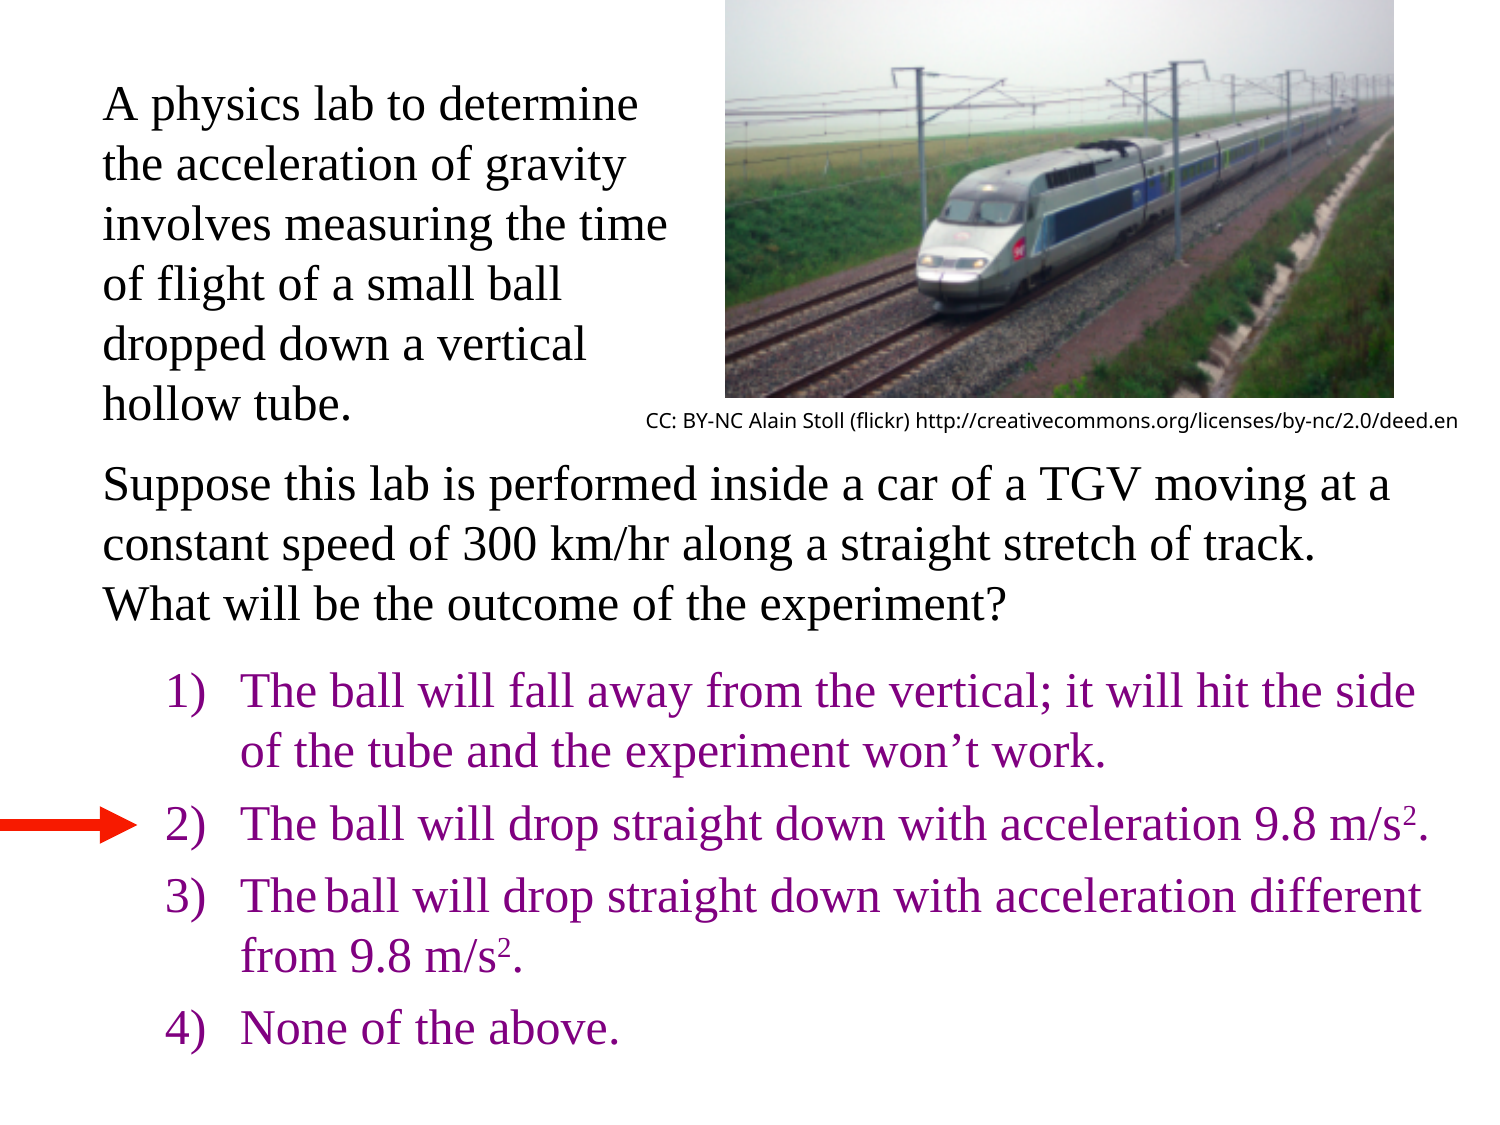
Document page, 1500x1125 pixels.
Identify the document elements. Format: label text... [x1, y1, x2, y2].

text_box The ball will fall away from the vertical; it will hit the side of the tube and the experiment won’t work. The ball will drop straight down with acceleration 9.8 m/s2. The ball will drop straight down with acceleration different from 9.8 m/s2. None of the above. [149, 650, 1476, 1063]
text_box A physics lab to determine the acceleration of gravity involves measuring the time of flight of a small ball dropped down a vertical hollow tube. [87, 62, 700, 438]
picture [725, 0, 1394, 398]
text_box Suppose this lab is performed inside a car of a TGV moving at a constant speed of 300 km/hr along a straight stretch of track. What will be the outcome of the experiment? [87, 442, 1441, 639]
text_box CC: BY-NC Alain Stoll (flickr) http://creativecommons.org/licenses/by-nc/2.0/deed.en [630, 399, 1474, 441]
